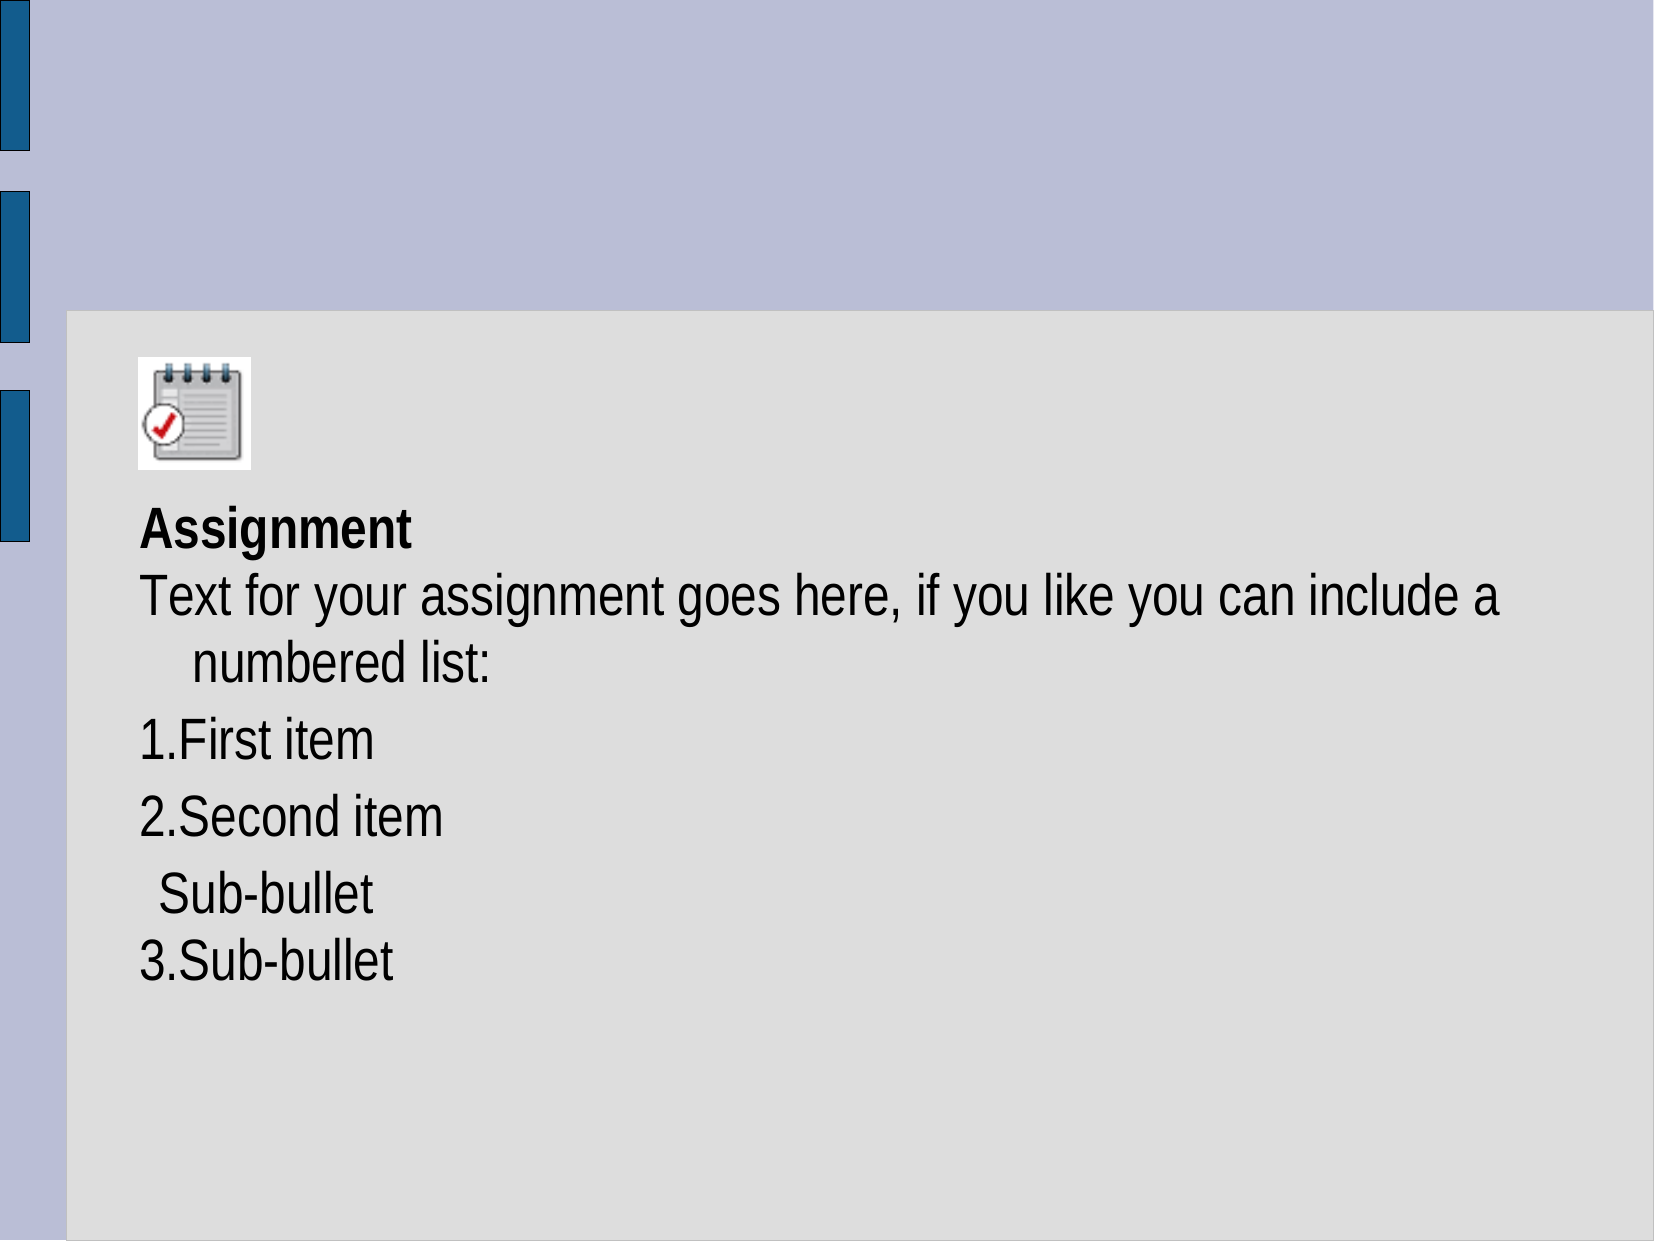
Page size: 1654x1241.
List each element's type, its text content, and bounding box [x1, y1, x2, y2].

picture [138, 357, 251, 470]
list Assignment Text for your assignment goes here, if you like you can include a numbered list: 1.First item 2.Second item Sub-bullet 3.Sub-bullet [121, 344, 1534, 1127]
